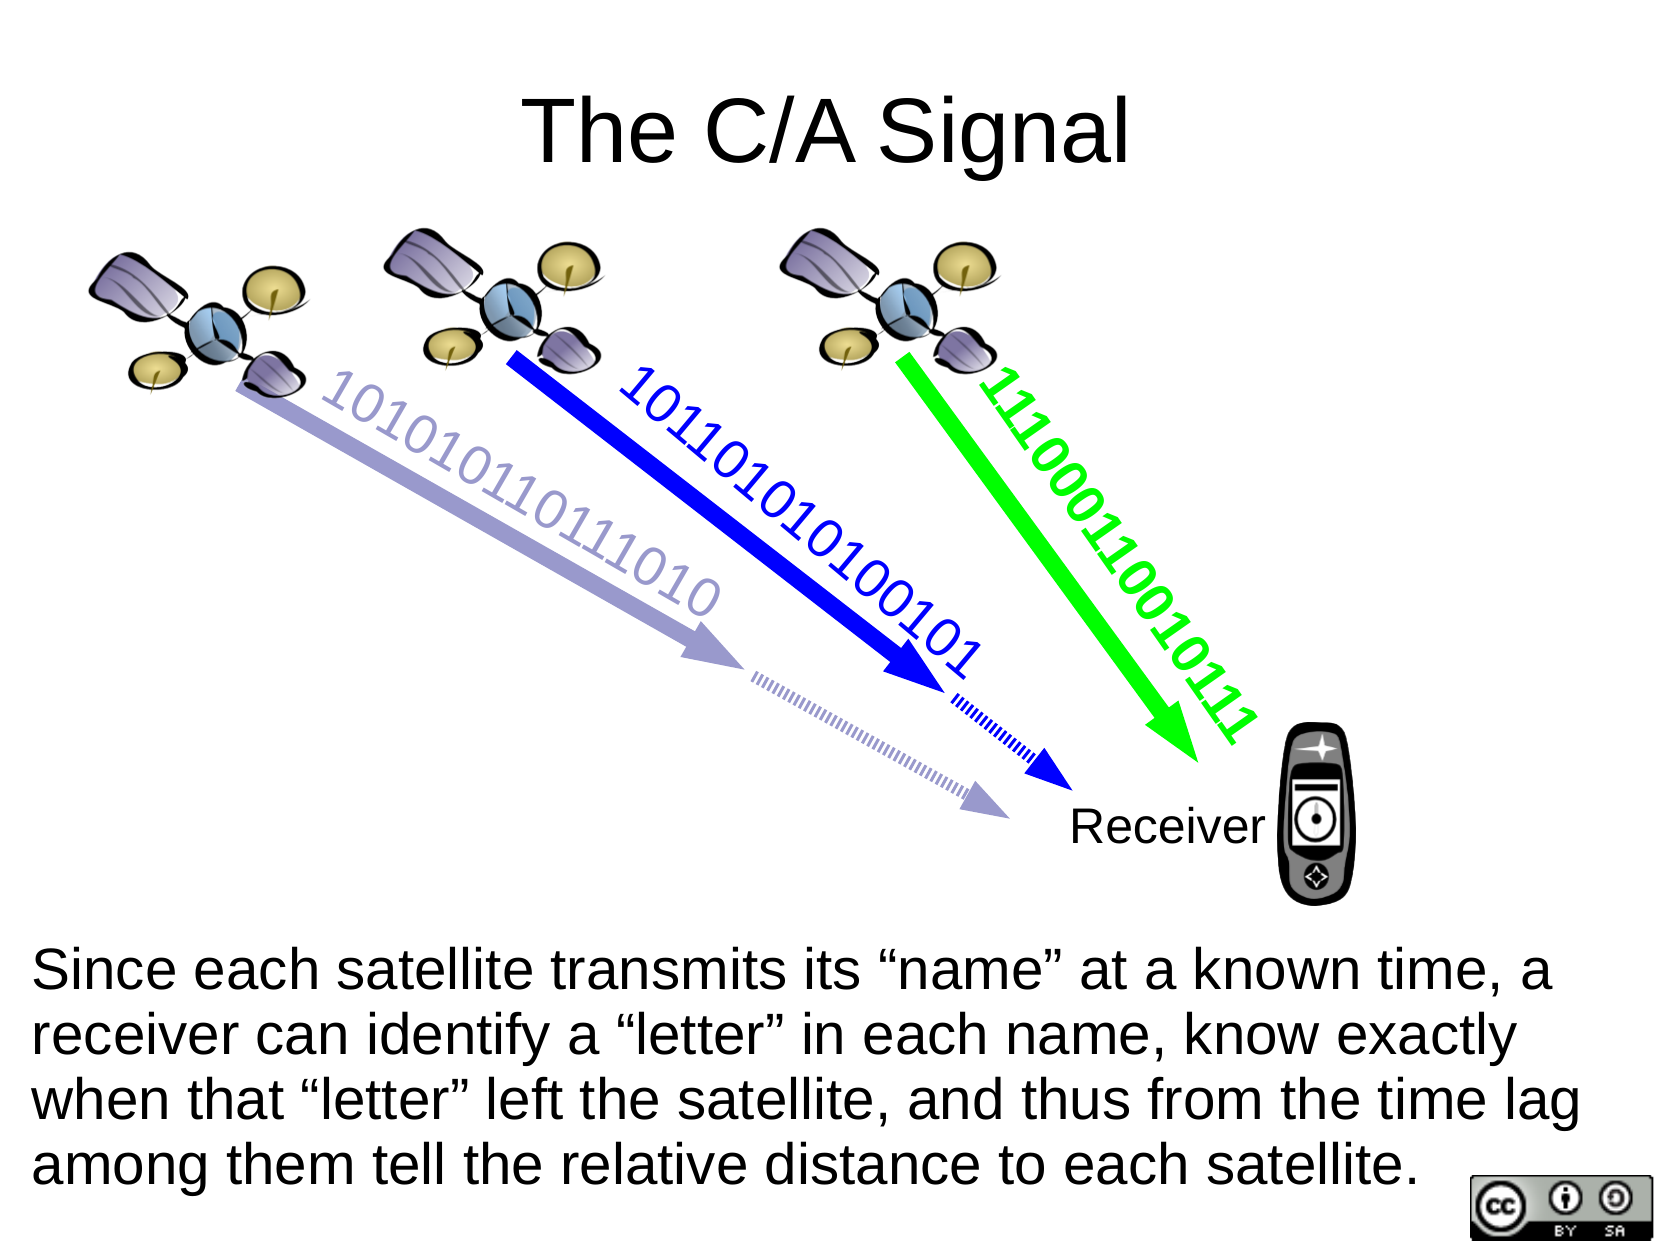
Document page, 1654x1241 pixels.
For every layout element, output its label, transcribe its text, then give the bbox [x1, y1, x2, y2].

picture [1277, 722, 1356, 906]
text_box 101101010100101 [667, 462, 1018, 712]
picture [1470, 1175, 1654, 1241]
text_box Since each satellite transmits its “name” at a known time, a receiver can identify a “letter” in each name, know exactly when that “letter” left the satellite, and thus from the time lag among them tell the relative distance to each satellite. [17, 928, 1600, 1204]
text_box 111000110010111 [996, 460, 1285, 790]
text_box 101010110111010 [411, 462, 761, 656]
text_box Receiver [1054, 790, 1277, 872]
picture [0, 143, 1102, 486]
title The C/A Signal [123, 27, 1529, 235]
